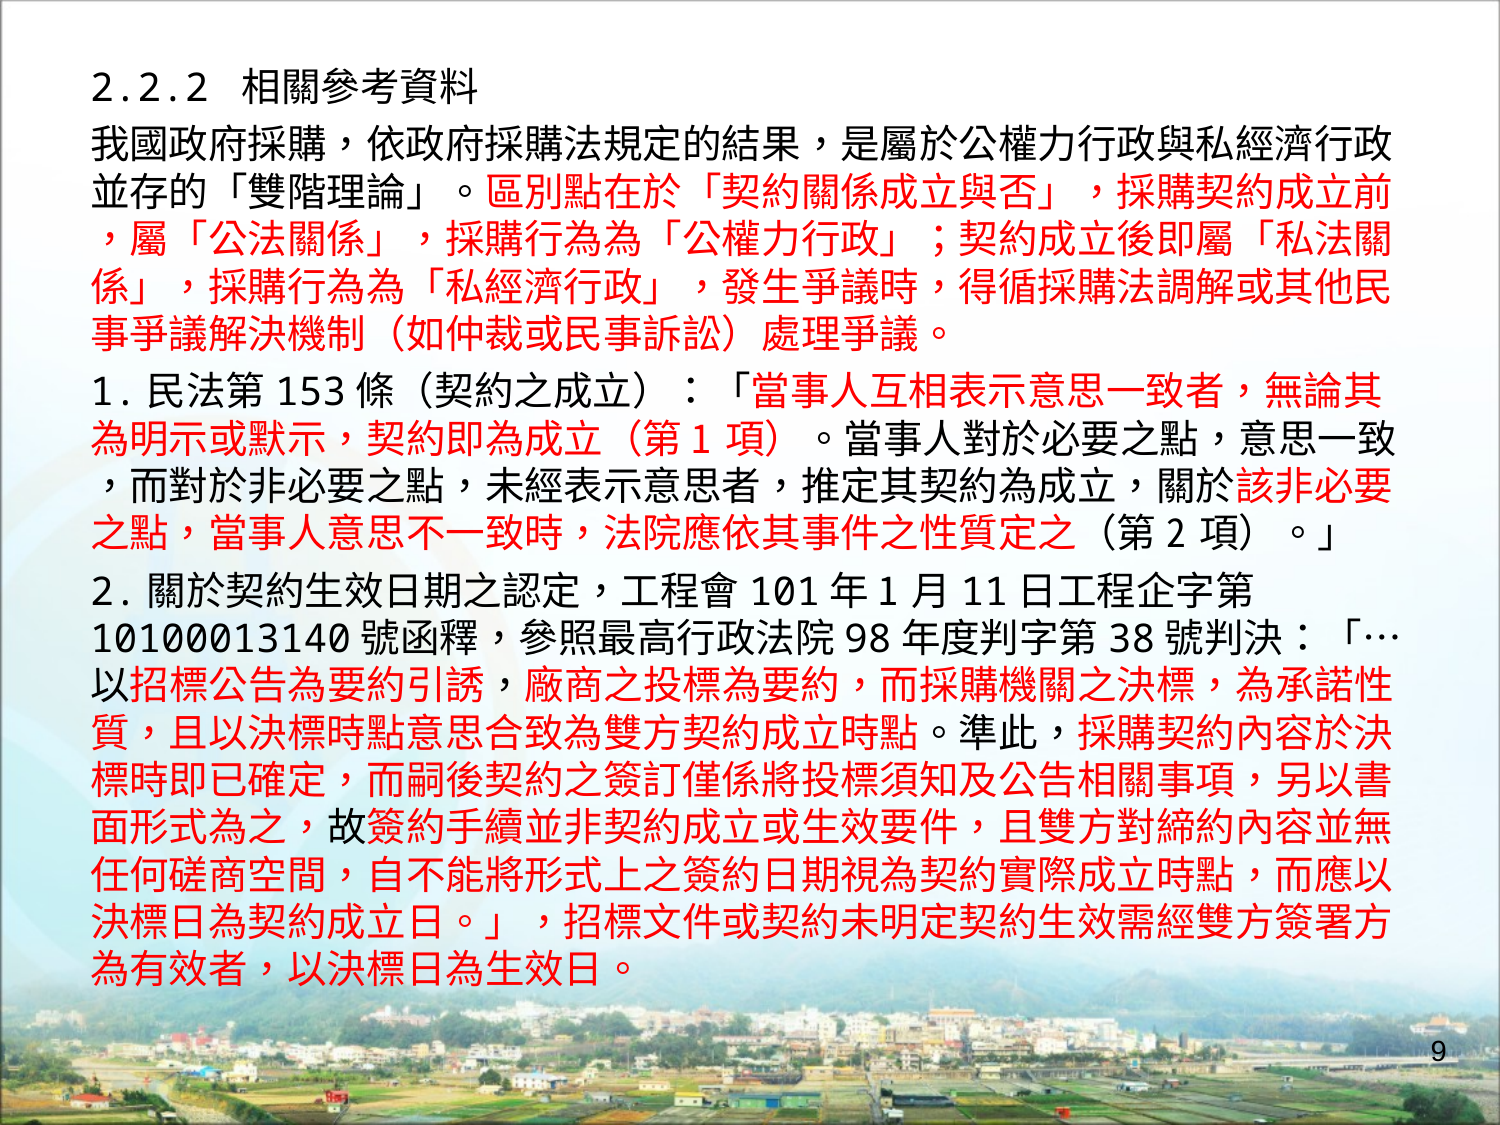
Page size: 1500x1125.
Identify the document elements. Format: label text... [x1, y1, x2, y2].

list 2.2.2 相關參考資料 我國政府採購，依政府採購法規定的結果，是屬於公權力行政與私經濟行政並存的「雙階理論」。區別點在於「契約關係成立與否」，採購契約成立前，屬「公法關係」，採購行為為「公權力行政」；契約成立後即屬「私法關係」，採購行為為「私經濟行政」，發生爭議時，得循採購法調解或其他民事爭議解決機制（如仲裁或民事訴訟）處理爭議。 1.民法第153條（契約之成立）：「當事人互相表示意思一致者，無論其為明示或默示，契約即為成立（第1項）。當事人對於必要之點，意思一致，而對於非必要之點，未經表示意思者，推定其契約為成立，關於該非必要之點，當事人意思不一致時，法院應依其事件之性質定之（第2項）。」 2.關於契約生效日期之認定，工程會101年1月11日工程企字第10100013140號函釋，參照最高行政法院98年度判字第38號判決：「…以招標公告為要約引誘，廠商之投標為要約，而採購機關之決標，為承諾性質，且以決標時點意思合致為雙方契約成立時點。準此，採購契約內容於決標時即已確定，而嗣後契約之簽訂僅係將投標須知及公告相關事項，另以書面形式為之，故簽約手續並非契約成立或生效要件，且雙方對締約內容並無任何磋商空間，自不能將形式上之簽約日期視為契約實際成立時點，而應以決標日為契約成立日。」，招標文件或契約未明定契約生效需經雙方簽署方為有效者，以決標日為生效日。 [75, 54, 1426, 1053]
picture [0, 0, 1500, 1125]
text_box <編號> [1111, 1024, 1462, 1103]
